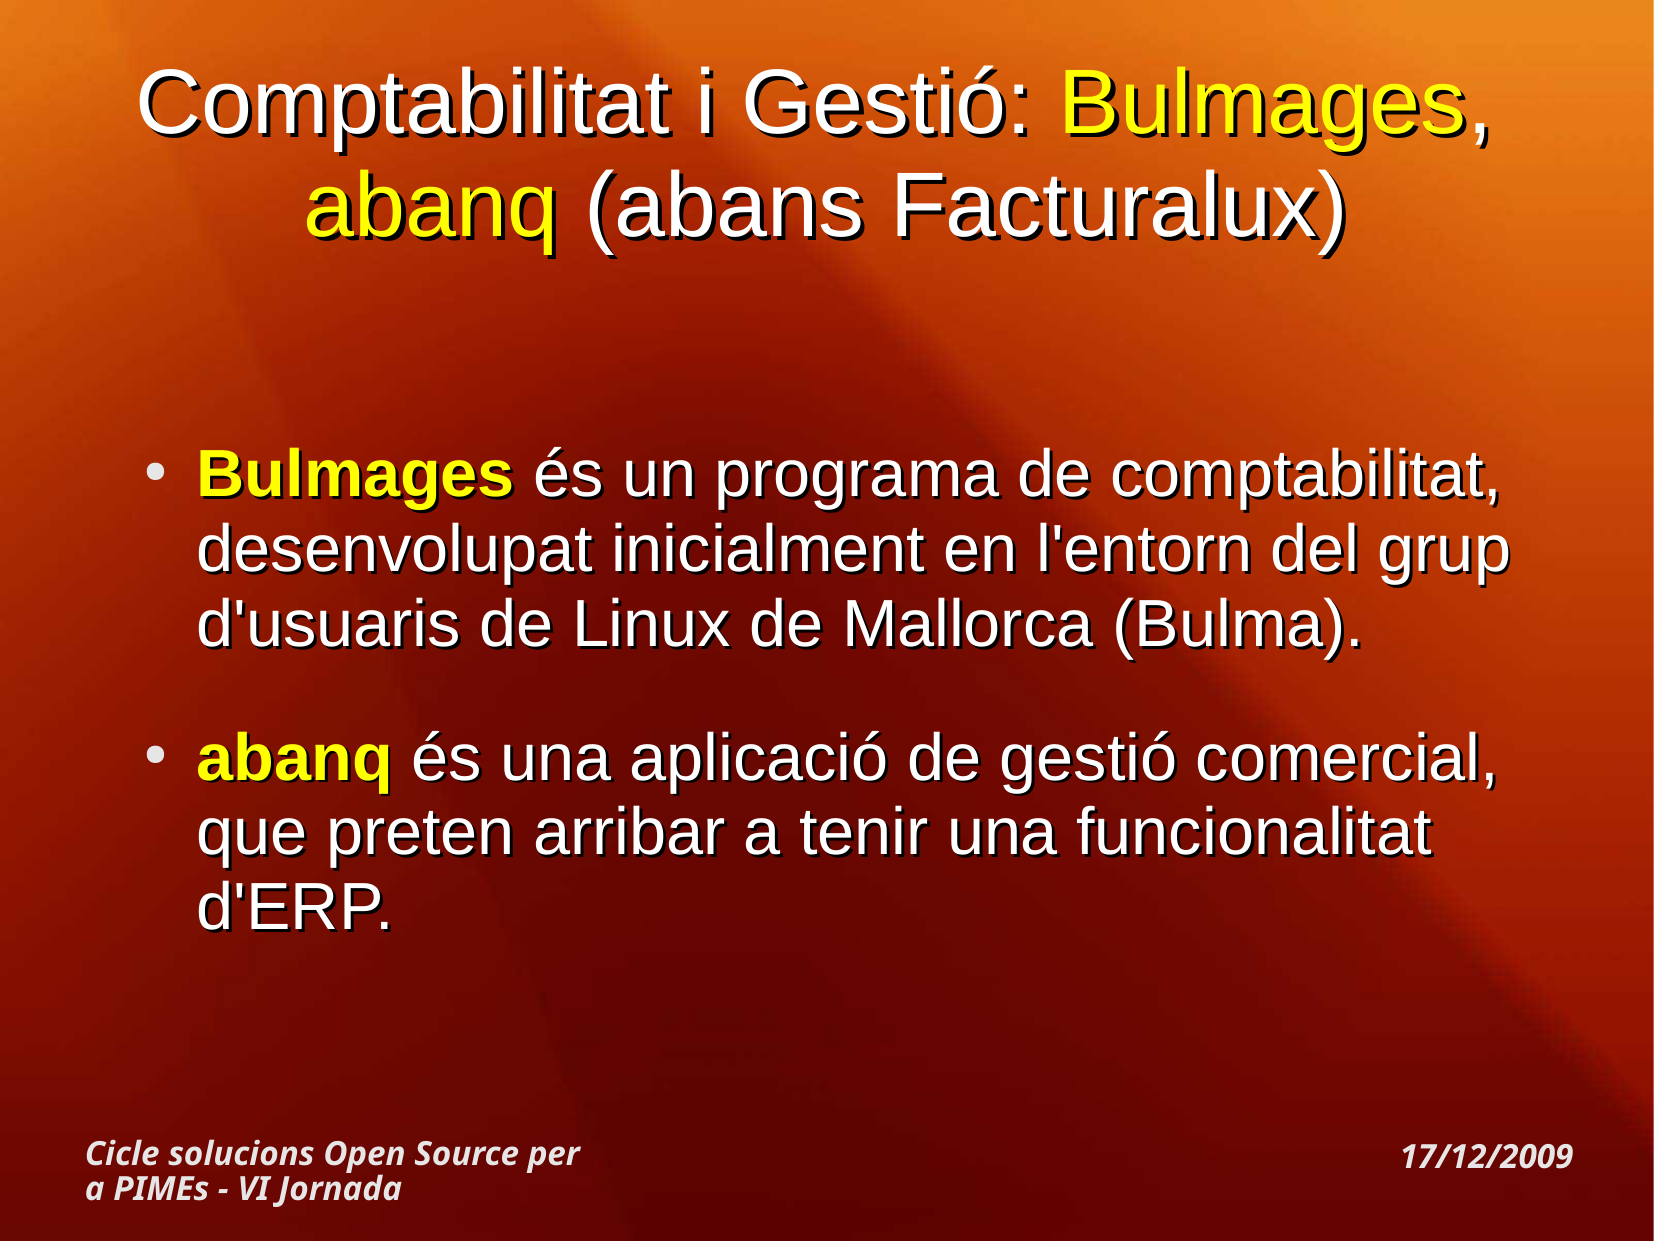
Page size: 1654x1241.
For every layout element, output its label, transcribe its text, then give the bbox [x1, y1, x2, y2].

list Bulmages és un programa de comptabilitat, desenvolupat inicialment en l'entorn del grup d'usuaris de Linux de Mallorca (Bulma). abanq és una aplicació de gestió comercial, que preten arribar a tenir una funcionalitat d'ERP. [82, 436, 1571, 1109]
title Comptabilitat i Gestió: Bulmages, abanq (abans Facturalux) [82, 49, 1571, 257]
picture [0, 0, 1654, 1241]
